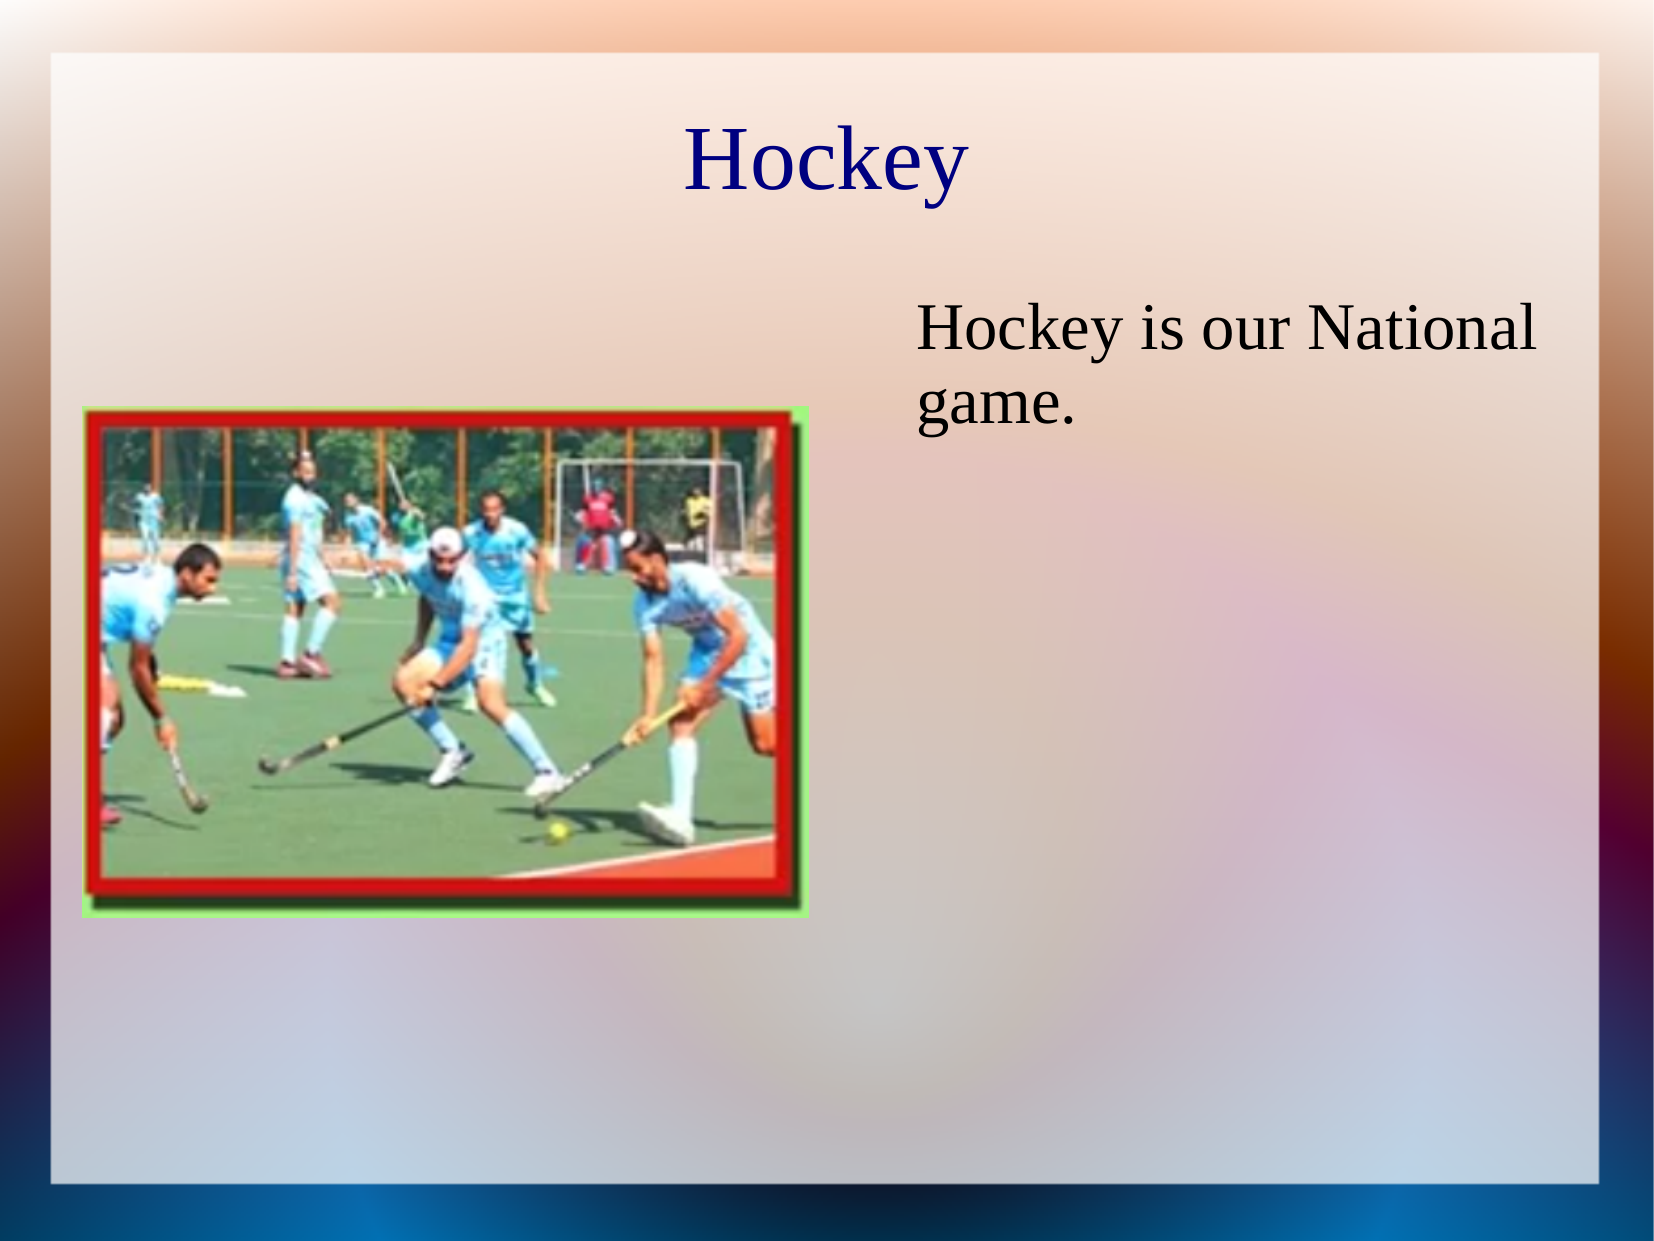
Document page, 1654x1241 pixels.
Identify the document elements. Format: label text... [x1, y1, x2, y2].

title Hockey [82, 55, 1571, 263]
picture [0, 0, 1654, 1241]
list Hockey is our National game. [845, 290, 1572, 1034]
